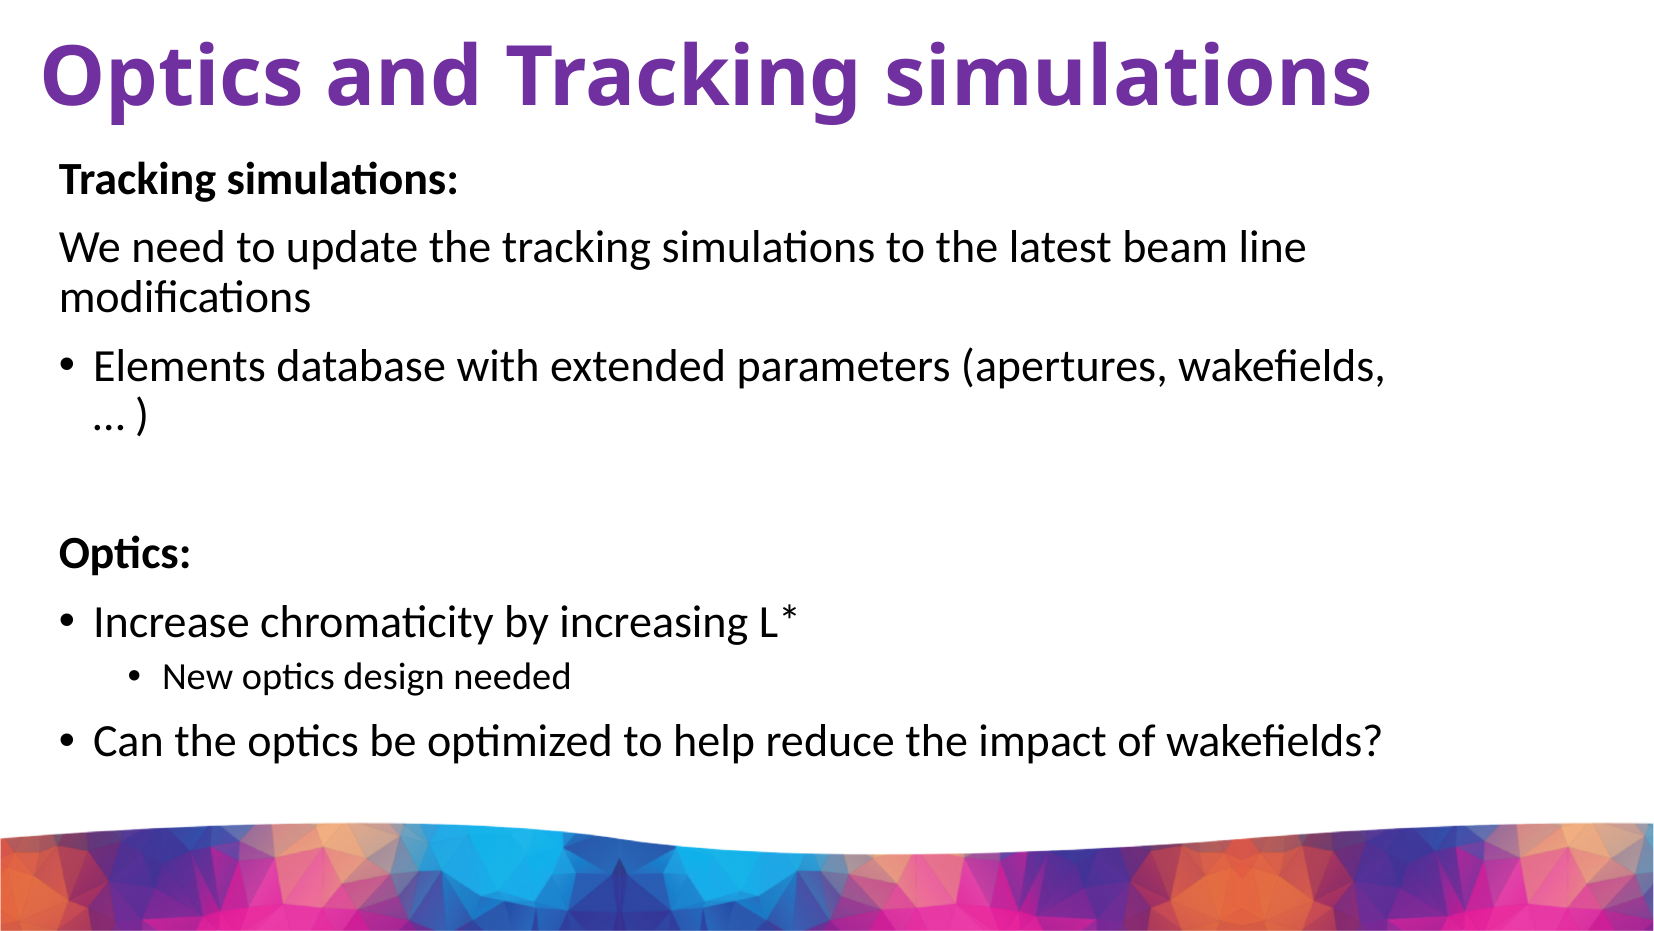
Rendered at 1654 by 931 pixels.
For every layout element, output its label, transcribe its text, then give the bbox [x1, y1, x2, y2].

list Tracking simulations: We need to update the tracking simulations to the latest beam line modifications Elements database with extended parameters (apertures, wakefields, … ) Optics: Increase chromaticity by increasing L* New optics design needed Can the optics be optimized to help reduce the impact of wakefields? [43, 146, 1439, 780]
picture [2, 823, 1653, 930]
title Optics and Tracking simulations [24, 24, 1623, 133]
